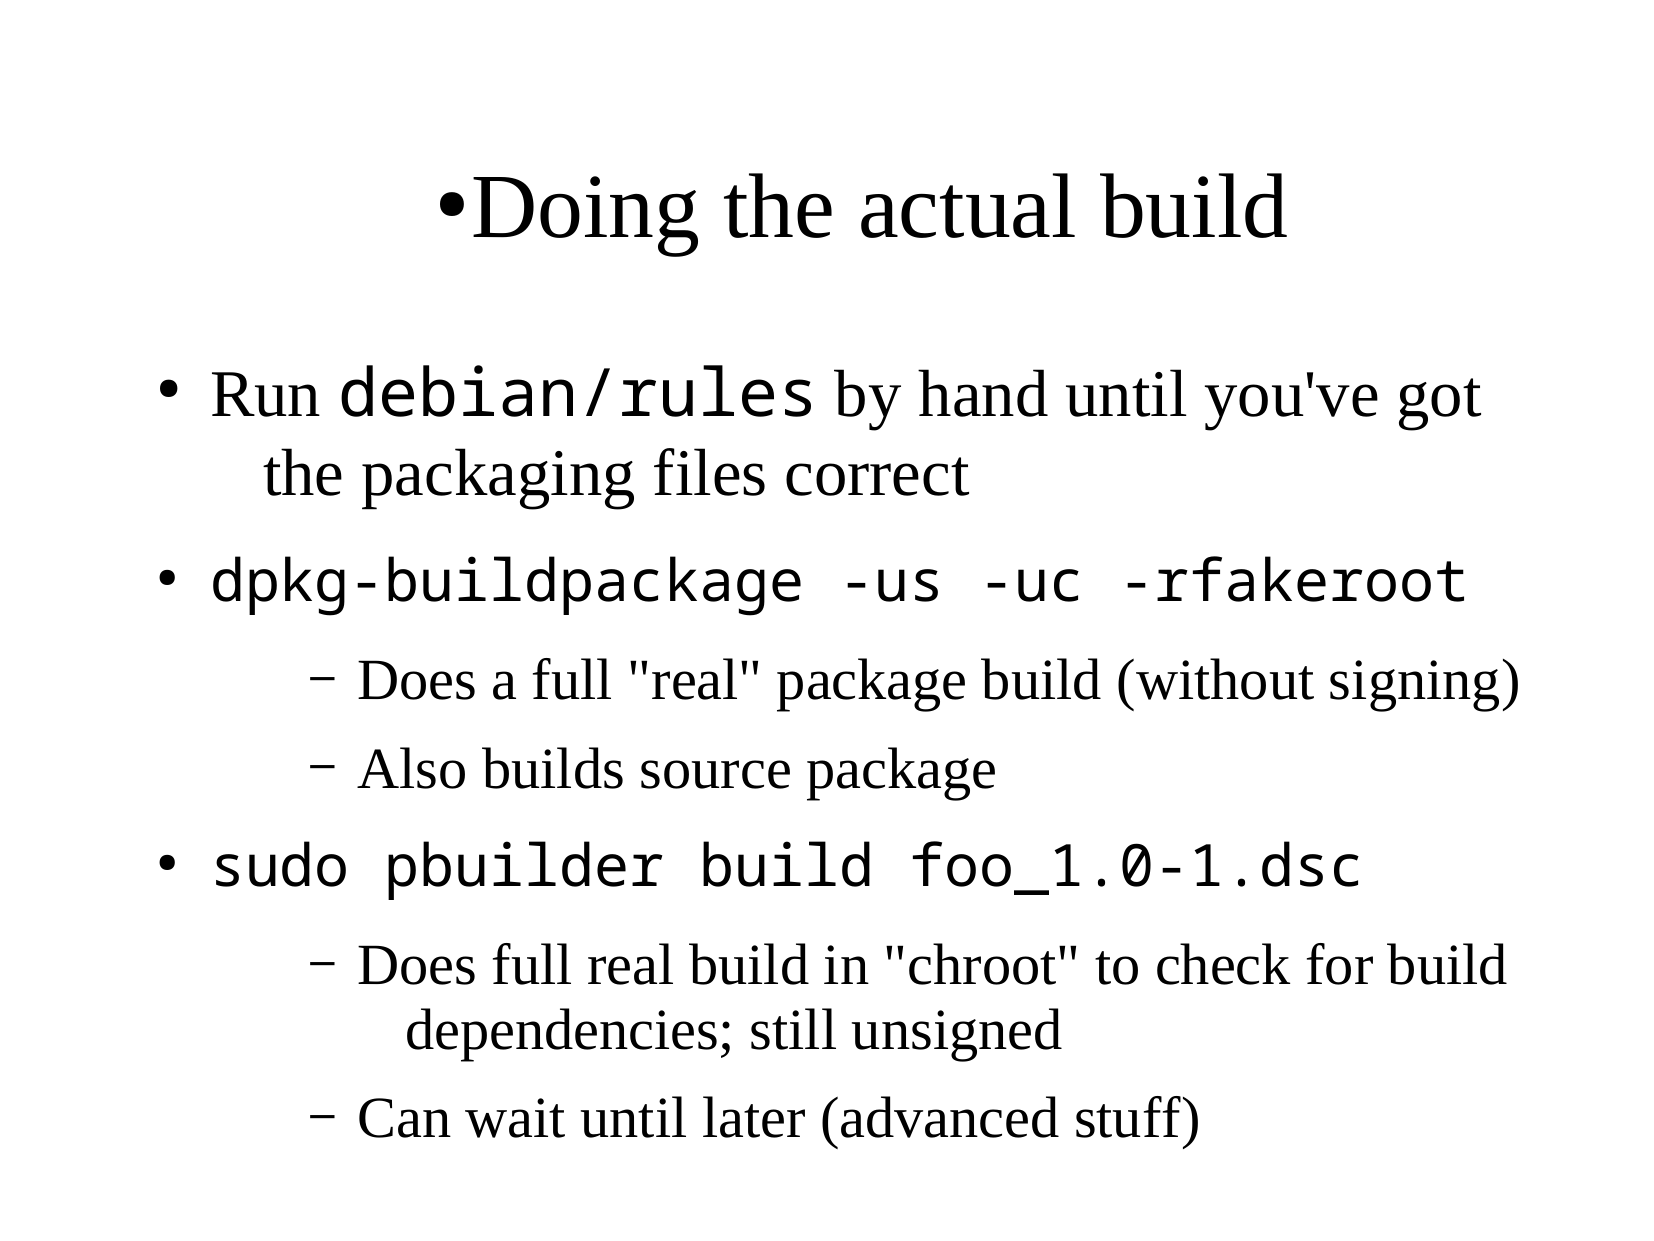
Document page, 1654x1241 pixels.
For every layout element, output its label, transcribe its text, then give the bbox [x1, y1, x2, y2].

title Doing the actual build [121, 102, 1534, 311]
list Run debian/rules by hand until you've got the packaging files correct dpkg-buildpackage -us -uc -rfakeroot Does a full "real" package build (without signing) Also builds source package sudo pbuilder build foo_1.0-1.dsc Does full real build in "chroot" to check for build dependencies; still unsigned Can wait until later (advanced stuff) [121, 344, 1534, 1147]
